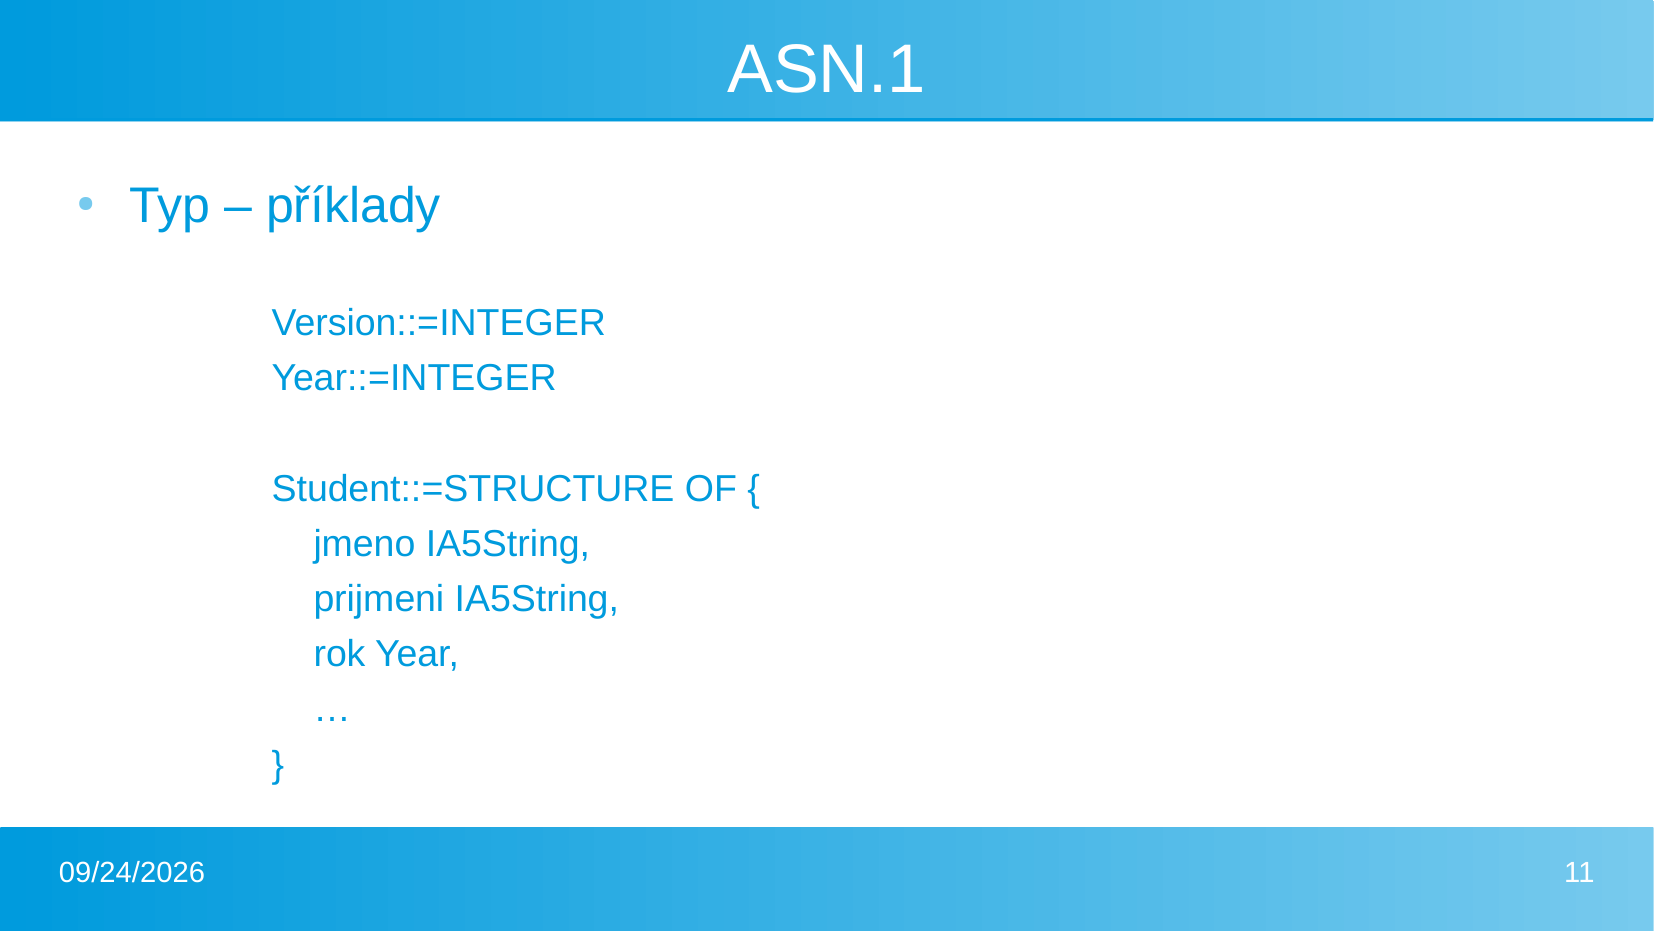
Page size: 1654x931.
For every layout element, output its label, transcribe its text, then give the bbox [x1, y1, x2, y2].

title ASN.1 [59, 29, 1595, 108]
list Typ – příklady Version::=INTEGER Year::=INTEGER Student::=STRUCTURE OF { jmeno IA5String, prijmeni IA5String, rok Year, … } [59, 177, 1595, 768]
